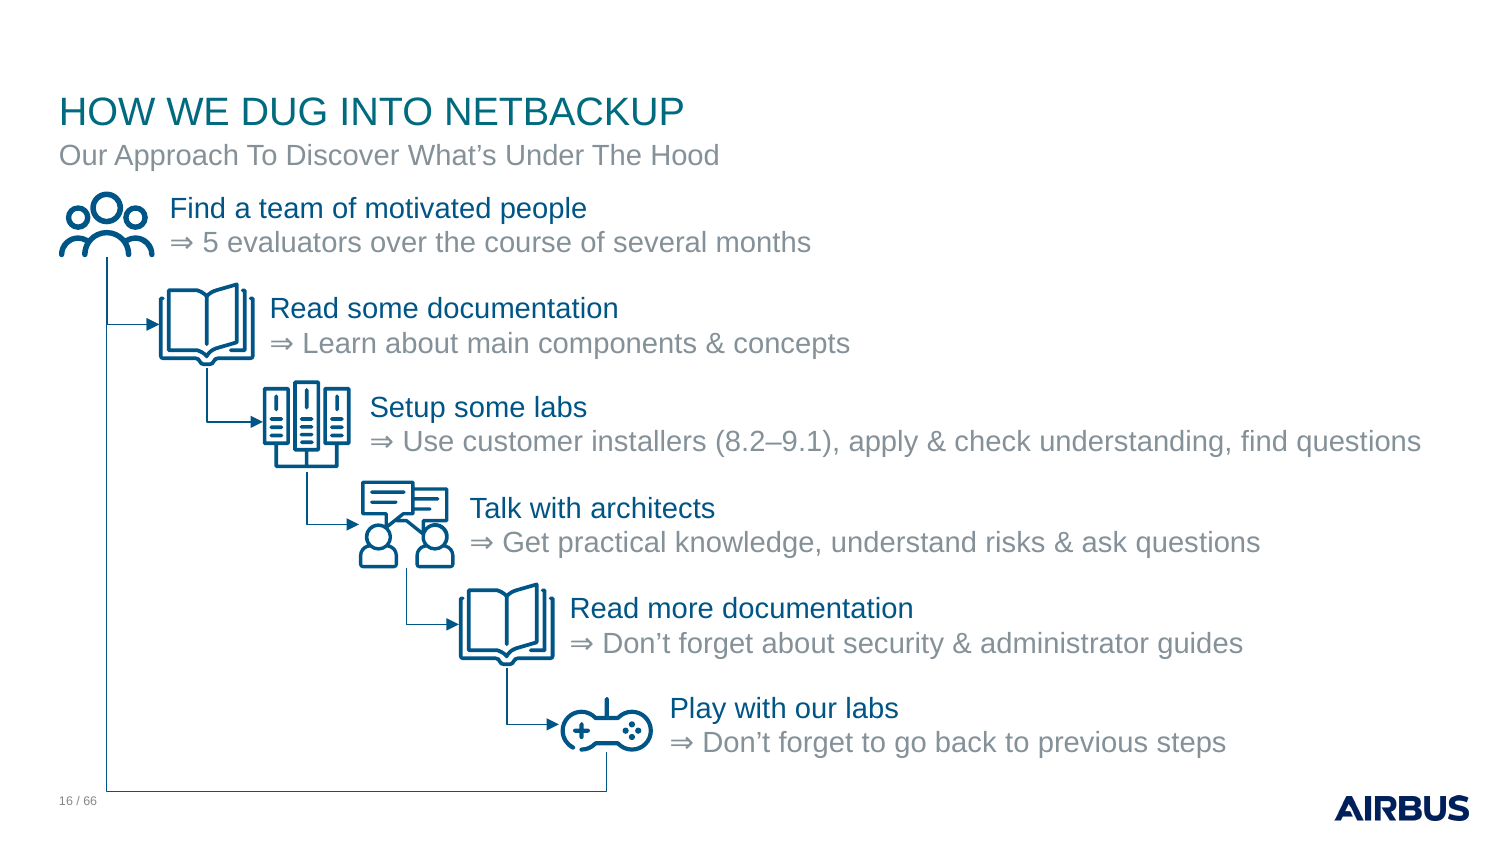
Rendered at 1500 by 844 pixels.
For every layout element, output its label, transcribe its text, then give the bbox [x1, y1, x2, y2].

text_box [58, 229, 154, 258]
text_box Setup some labs ⇒ Use customer installers (8.2–9.1), apply & check understanding, find questions [354, 372, 1441, 473]
text_box [158, 296, 254, 367]
text_box [628, 733, 636, 741]
picture [1334, 795, 1469, 821]
text_box [560, 697, 653, 752]
text_box [635, 727, 642, 734]
text_box Find a team of motivated people ⇒ 5 evaluators over the course of several months [154, 173, 1442, 274]
text_box Read some documentation ⇒ Learn about main components & concepts [254, 273, 1458, 374]
text_box [166, 282, 239, 359]
title HOW WE DUG INTO NETBACKUP Our Approach To Discover What’s Under The Hood [58, 80, 1441, 192]
text_box [466, 582, 539, 659]
text_box [458, 596, 555, 667]
text_box [622, 727, 629, 734]
text_box [528, 588, 547, 653]
text_box Read more documentation ⇒ Don’t forget about security & administrator guides [554, 573, 1458, 674]
text_box [228, 288, 247, 353]
text_box [358, 480, 454, 569]
text_box Talk with architects ⇒ Get practical knowledge, understand risks & ask questions [454, 473, 1441, 574]
text_box Play with our labs ⇒ Don’t forget to go back to previous steps [654, 673, 1458, 774]
text_box [262, 380, 351, 469]
text_box [65, 191, 148, 230]
text_box [628, 721, 636, 728]
text_box [573, 722, 590, 740]
